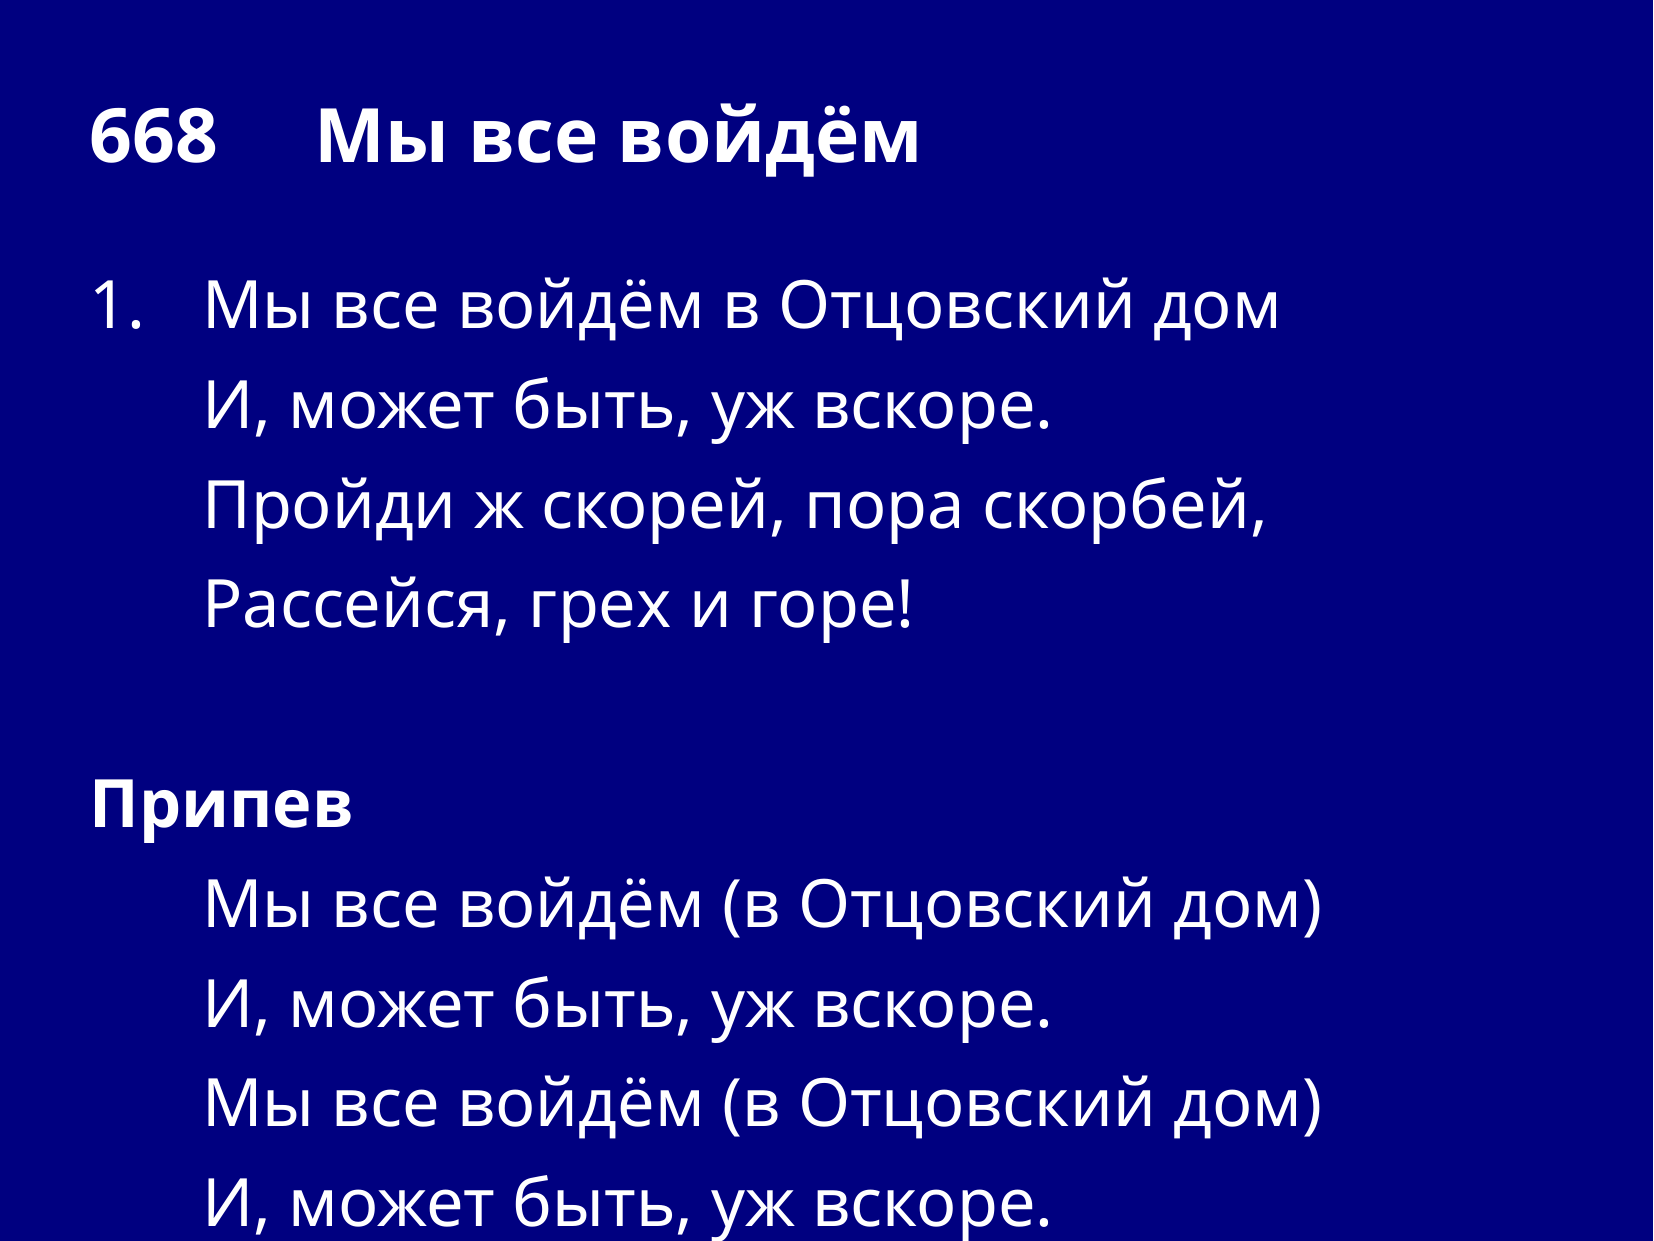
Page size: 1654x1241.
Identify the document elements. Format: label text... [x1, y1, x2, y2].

text_box 668 Мы все войдём [75, 75, 1576, 188]
text_box 1. Мы все войдём в Отцовский дом И, может быть, уж вскоре. Пройди ж скорей, пора скорбей, Рассейся, грех и горе! Припев Мы все войдём (в Отцовский дом) И, может быть, уж вскоре. Мы все войдём (в Отцовский дом) И, может быть, уж вскоре. [75, 188, 1576, 1163]
